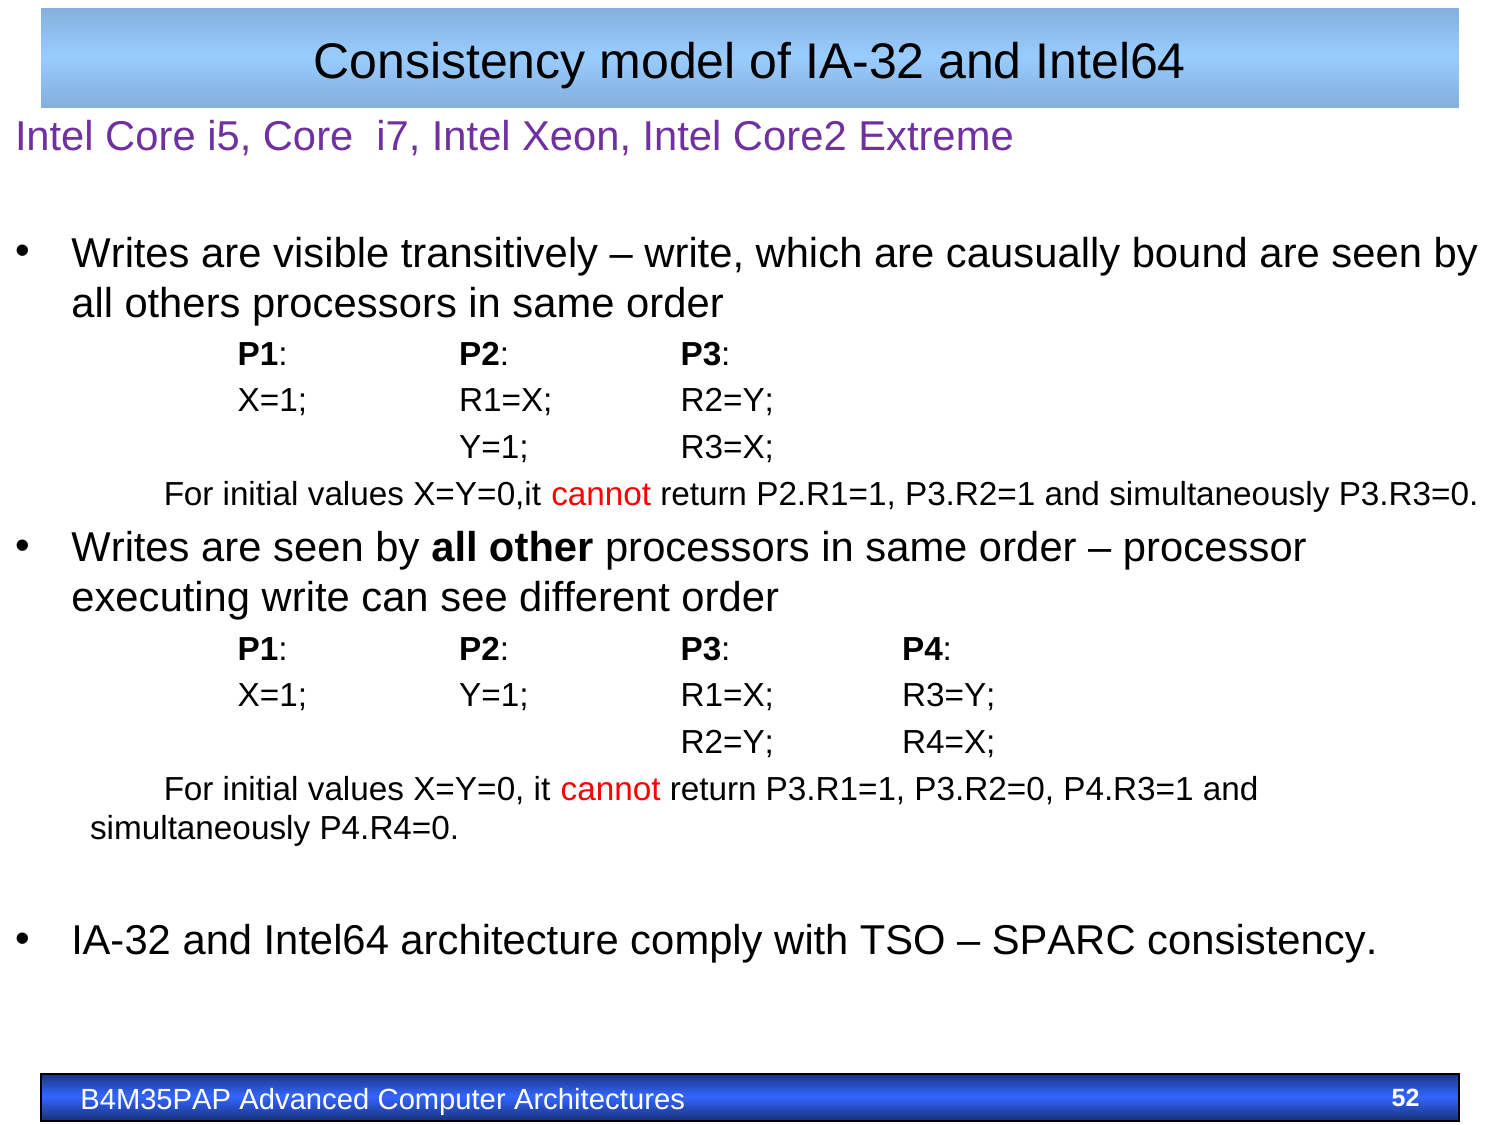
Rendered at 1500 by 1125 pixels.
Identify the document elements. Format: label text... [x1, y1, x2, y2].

list Intel Core i5, Core i7, Intel Xeon, Intel Core2 Extreme Writes are visible transitively – write, which are causually bound are seen by all others processors in same order P1: P2: P3: X=1; R1=X; R2=Y; Y=1; R3=X; For initial values X=Y=0,it cannot return P2.R1=1, P3.R2=1 and simultaneously P3.R3=0. Writes are seen by all other processors in same order – processor executing write can see different order P1: P2: P3: P4: X=1; Y=1; R1=X; R3=Y; R2=Y; R4=X; For initial values X=Y=0, it cannot return P3.R1=1, P3.R2=0, P4.R3=1 and simultaneously P4.R4=0. IA-32 and Intel64 architecture comply with TSO – SPARC consistency. [0, 101, 1500, 976]
title Consistency model of IA-32 and Intel64 [41, 8, 1459, 108]
